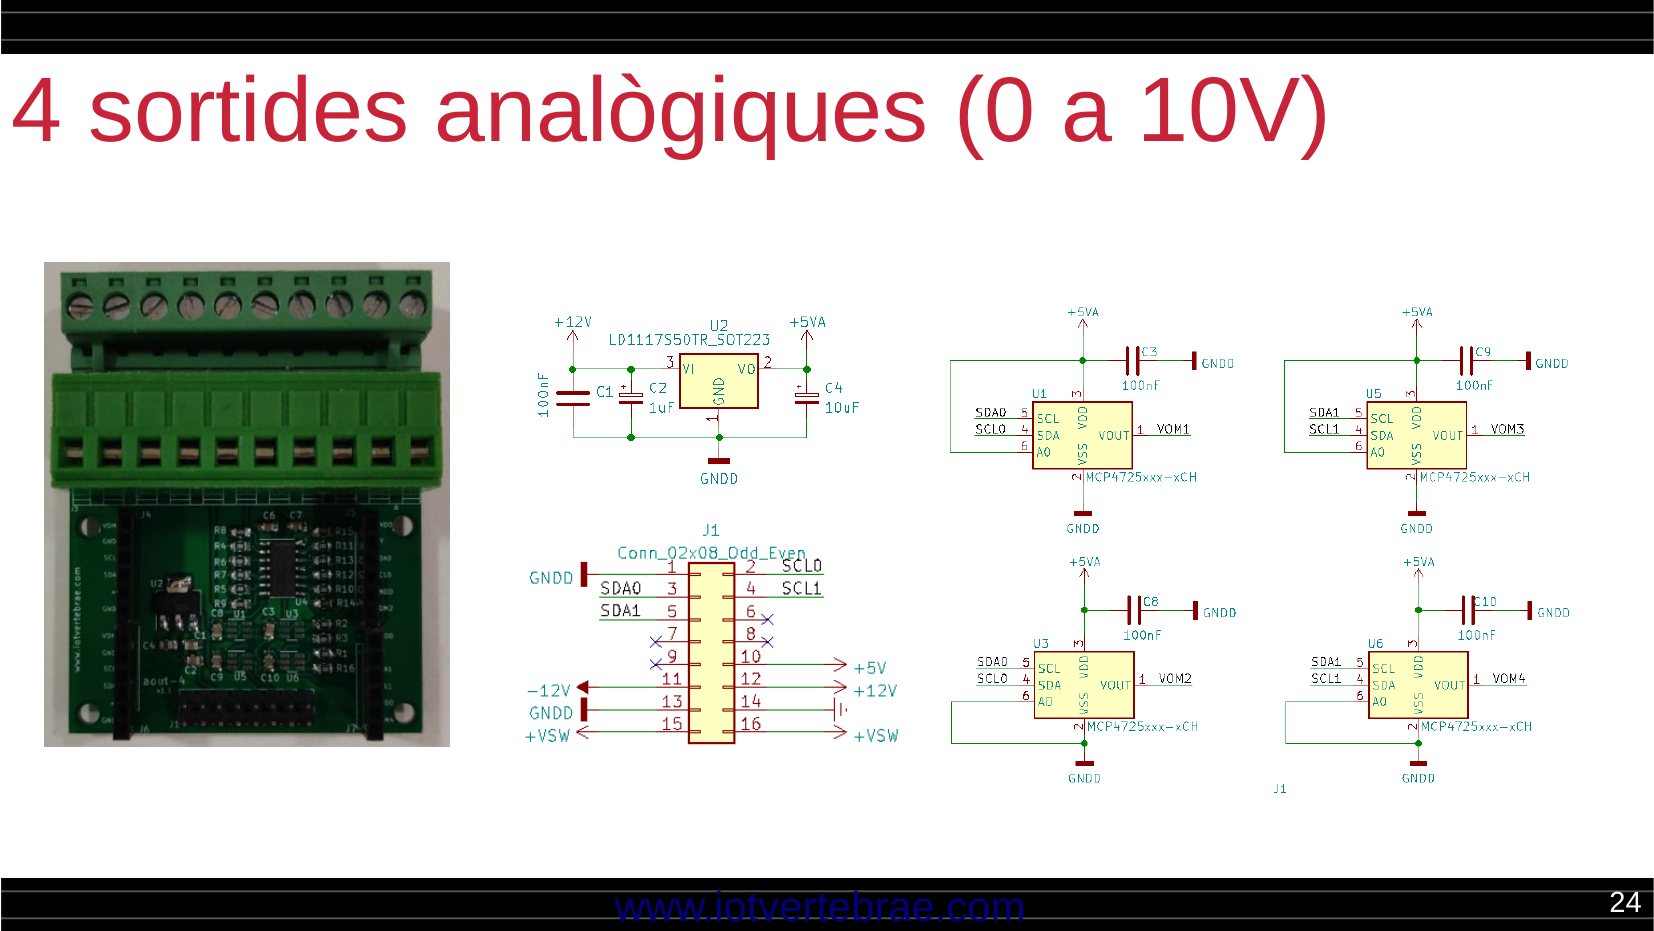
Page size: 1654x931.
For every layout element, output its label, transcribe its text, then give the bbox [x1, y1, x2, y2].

picture [1, 878, 600, 931]
title 4 sortides analògiques (0 a 10V) [11, 32, 1501, 188]
picture [1, 0, 1654, 54]
picture [1351, 878, 1654, 931]
picture [44, 262, 451, 747]
picture [525, 299, 863, 490]
text_box www.iotvertebrae.com [600, 876, 1351, 931]
picture [491, 524, 901, 767]
picture [942, 299, 1576, 795]
